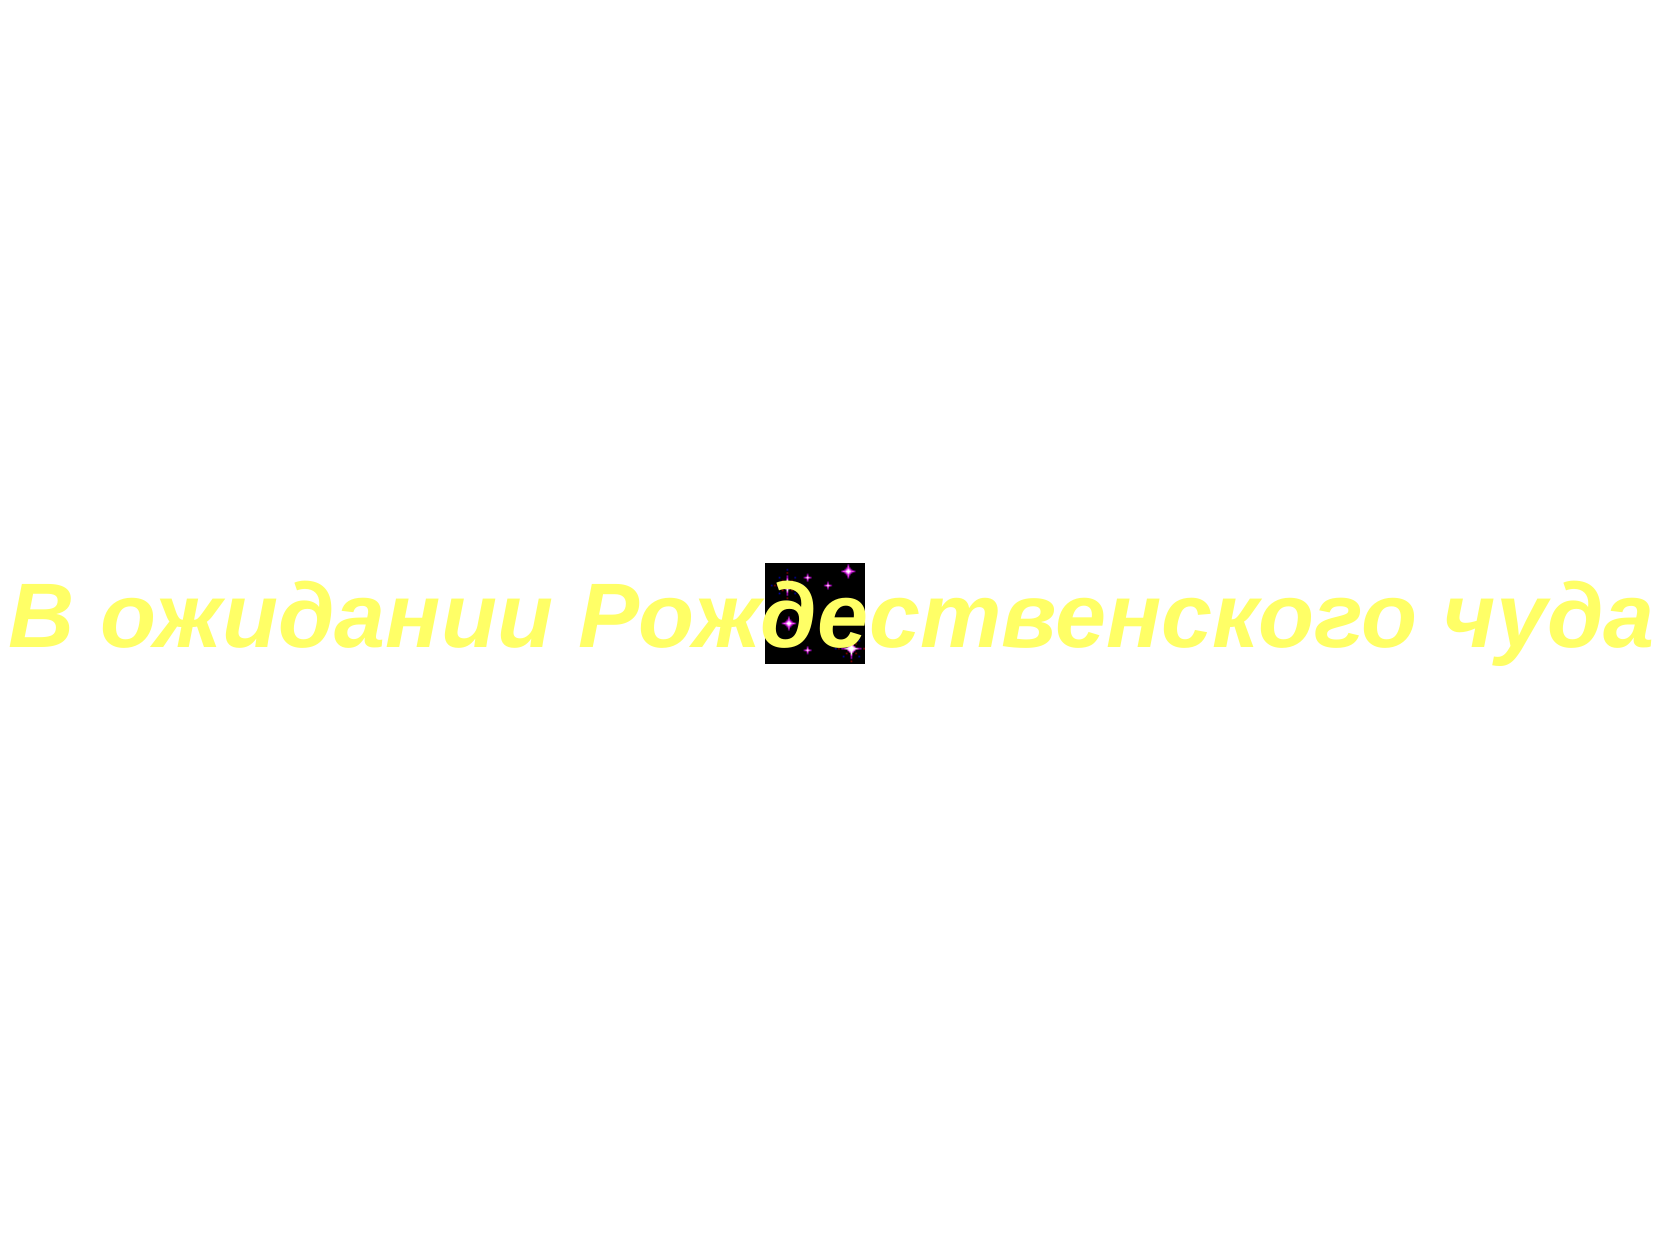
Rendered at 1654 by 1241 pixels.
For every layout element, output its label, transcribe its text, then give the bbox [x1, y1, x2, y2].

text_box В ожидании Рождественского чуда [0, 0, 1654, 1241]
